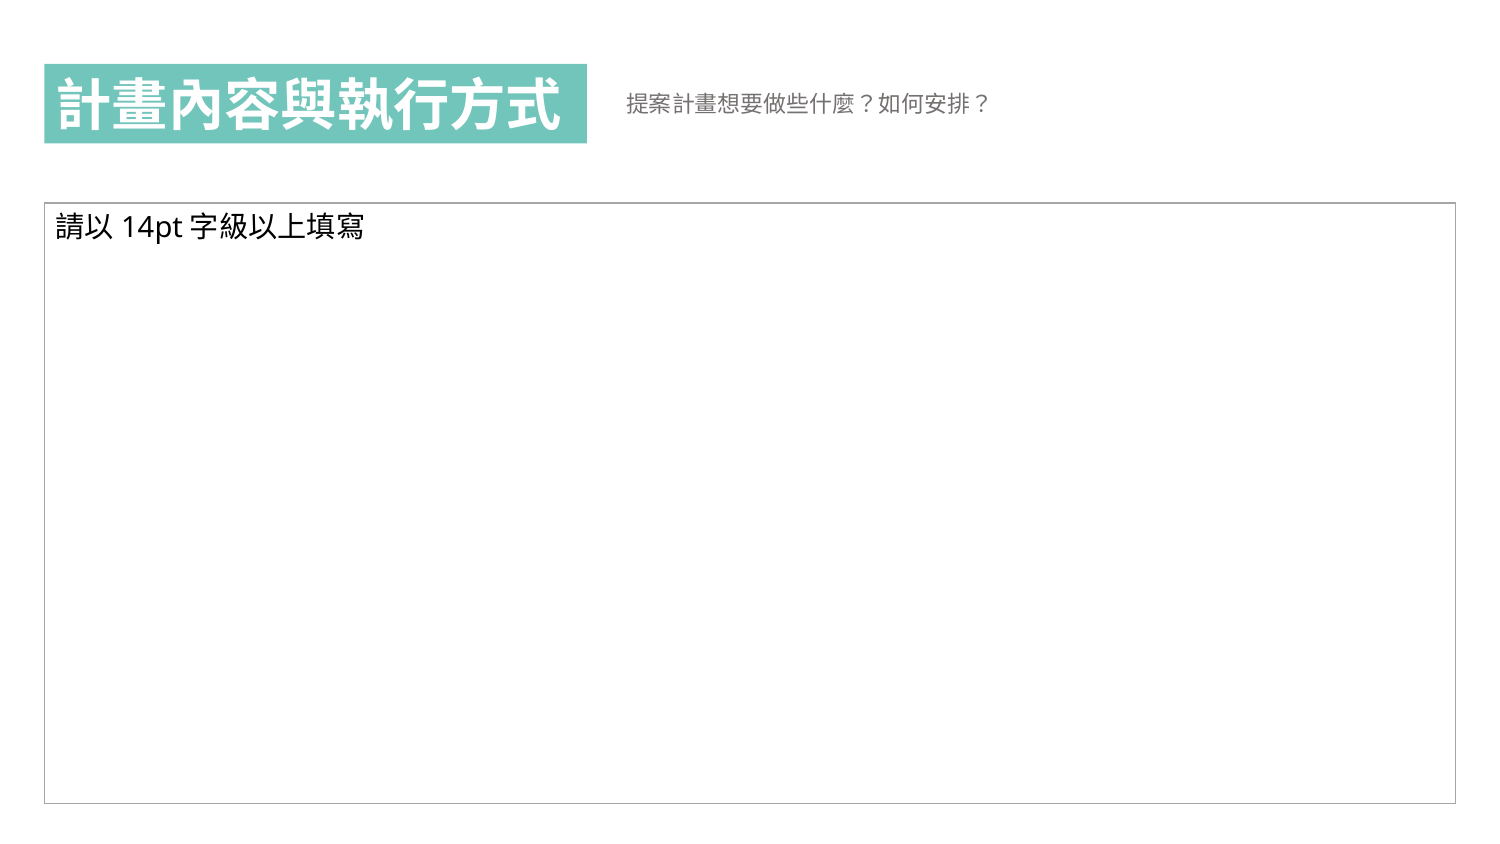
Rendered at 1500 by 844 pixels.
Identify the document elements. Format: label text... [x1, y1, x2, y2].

text_box 計畫內容與執行方式 [44, 63, 587, 144]
text_box 提案計畫想要做些什麼？如何安排？ [614, 84, 1030, 124]
text_box 請以14pt字級以上填寫 [44, 202, 1456, 804]
